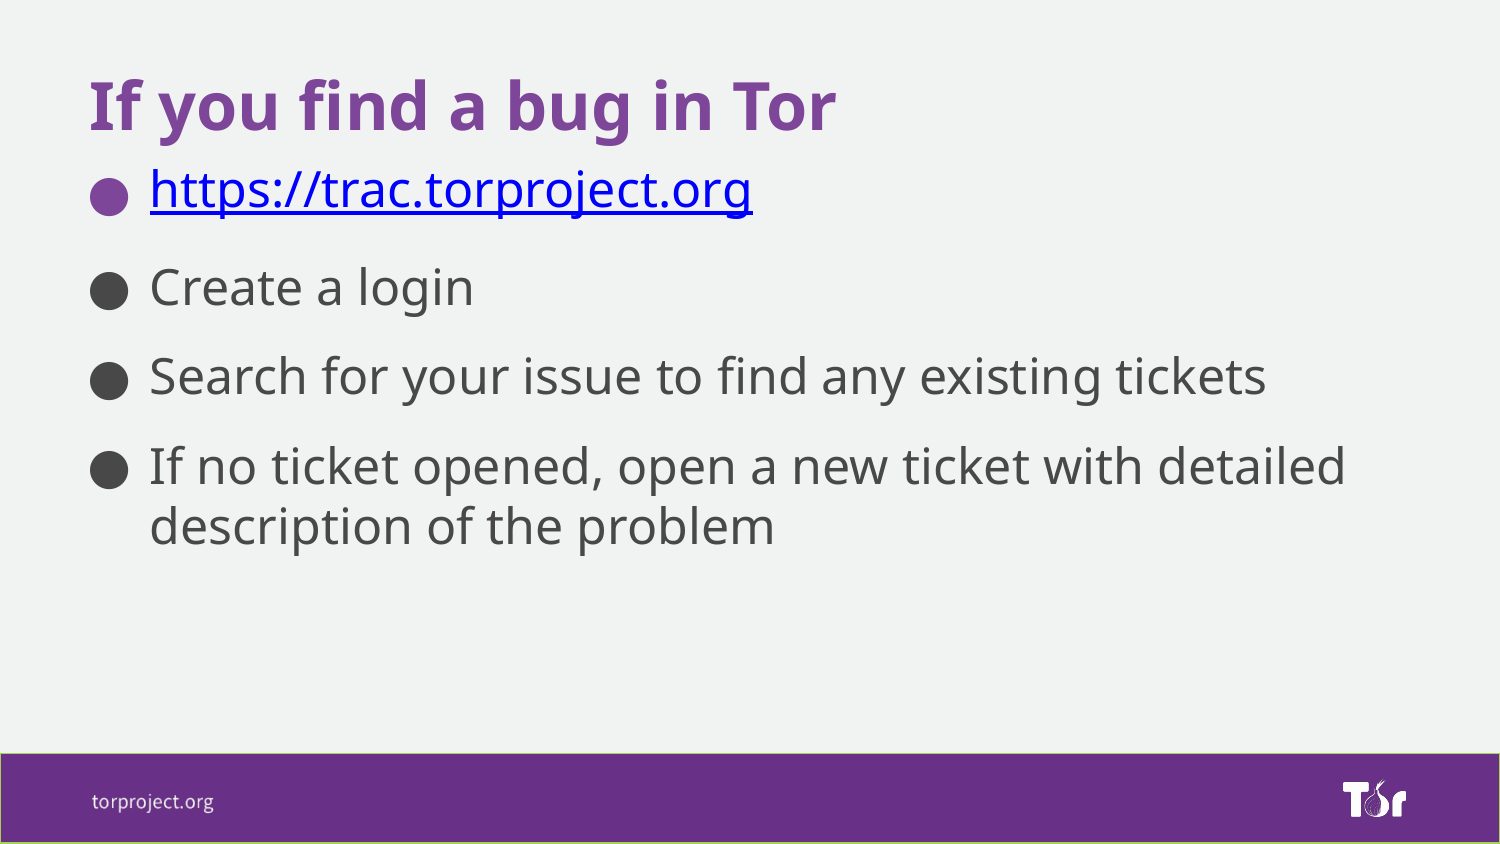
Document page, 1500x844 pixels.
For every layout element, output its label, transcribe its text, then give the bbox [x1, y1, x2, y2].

picture [1343, 778, 1406, 817]
text_box https://trac.torproject.org Create a login Search for your issue to find any existing tickets If no ticket opened, open a new ticket with detailed description of the problem [60, 149, 1410, 707]
text_box If you find a bug in Tor [75, 33, 1425, 174]
picture [75, 780, 604, 821]
